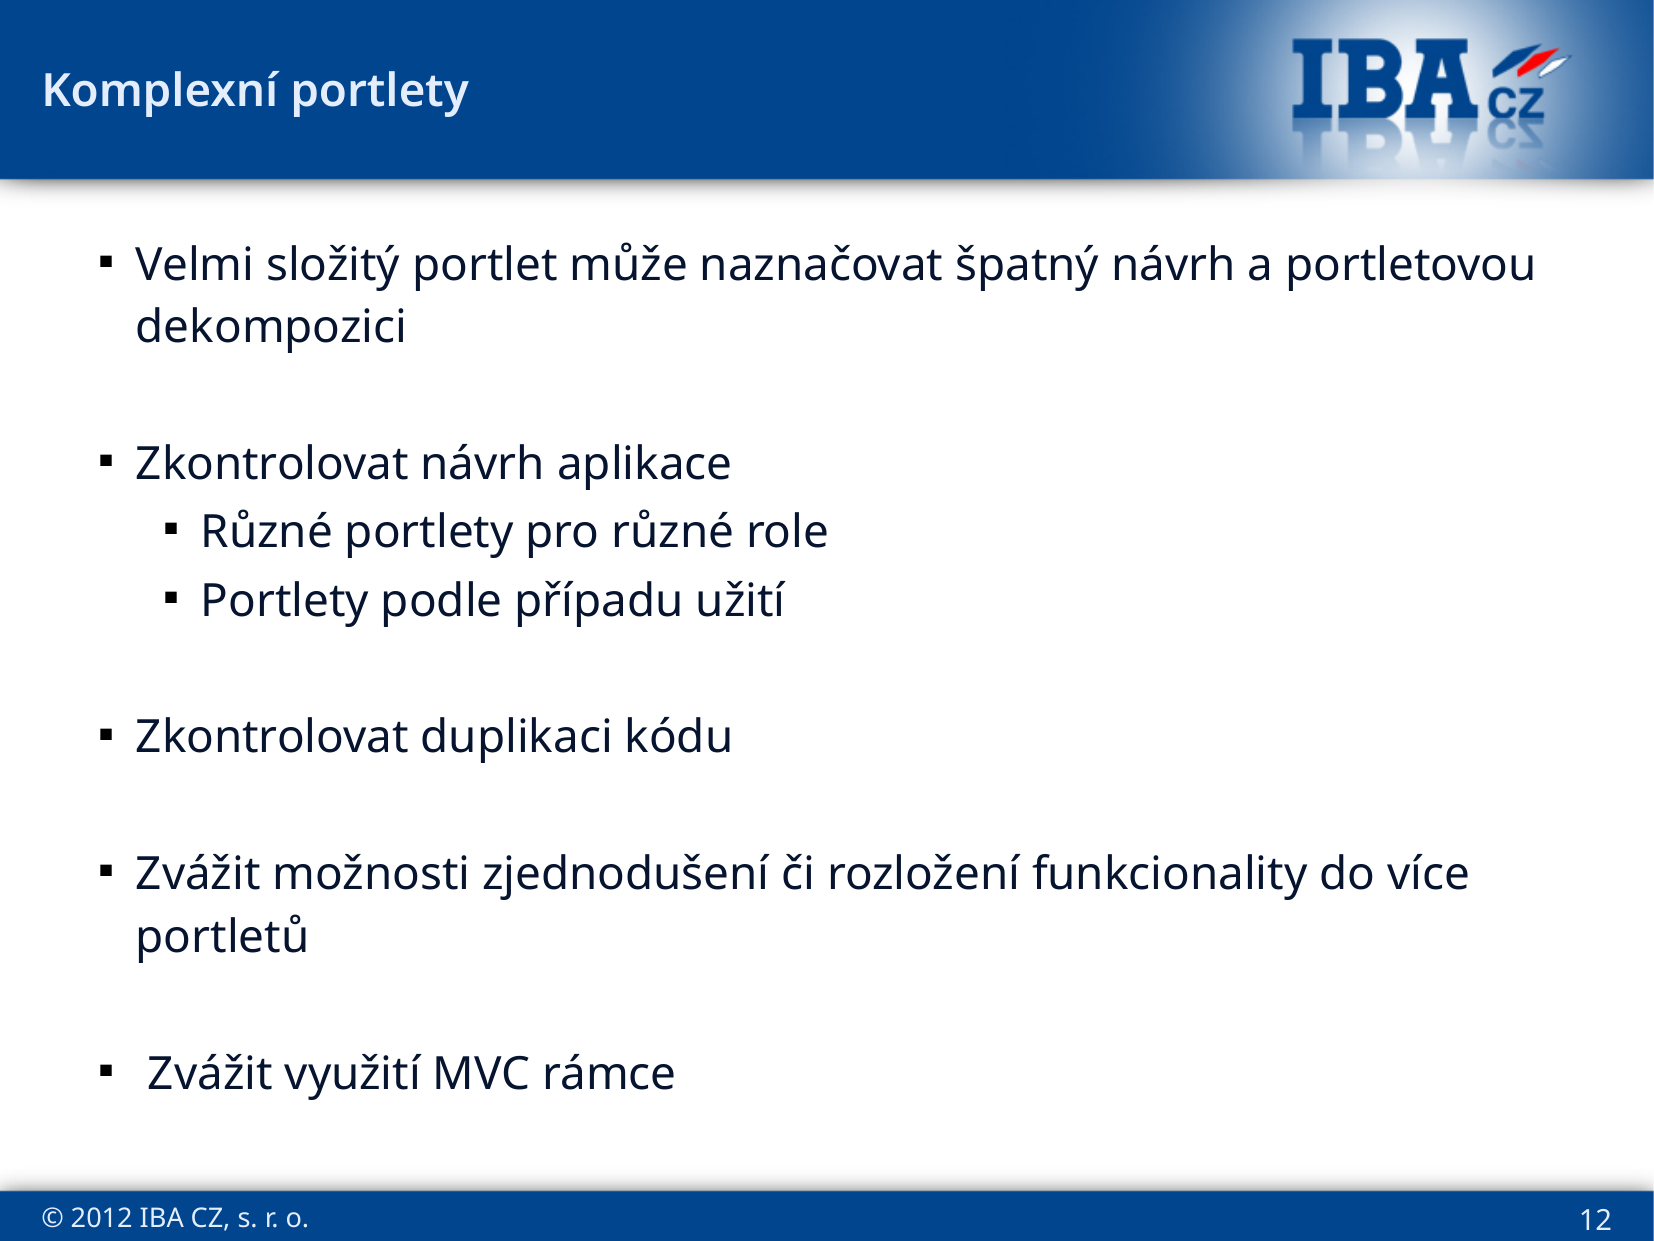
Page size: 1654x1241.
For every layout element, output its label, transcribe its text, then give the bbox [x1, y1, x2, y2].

list Velmi složitý portlet může naznačovat špatný návrh a portletovou dekompozici Zkontrolovat návrh aplikace Různé portlety pro různé role Portlety podle případu užití Zkontrolovat duplikaci kódu Zvážit možnosti zjednodušení či rozložení funkcionality do více portletů Zvážit využití MVC rámce [82, 231, 1571, 1137]
picture [0, 0, 1654, 1241]
title Komplexní portlety [41, 7, 1105, 170]
